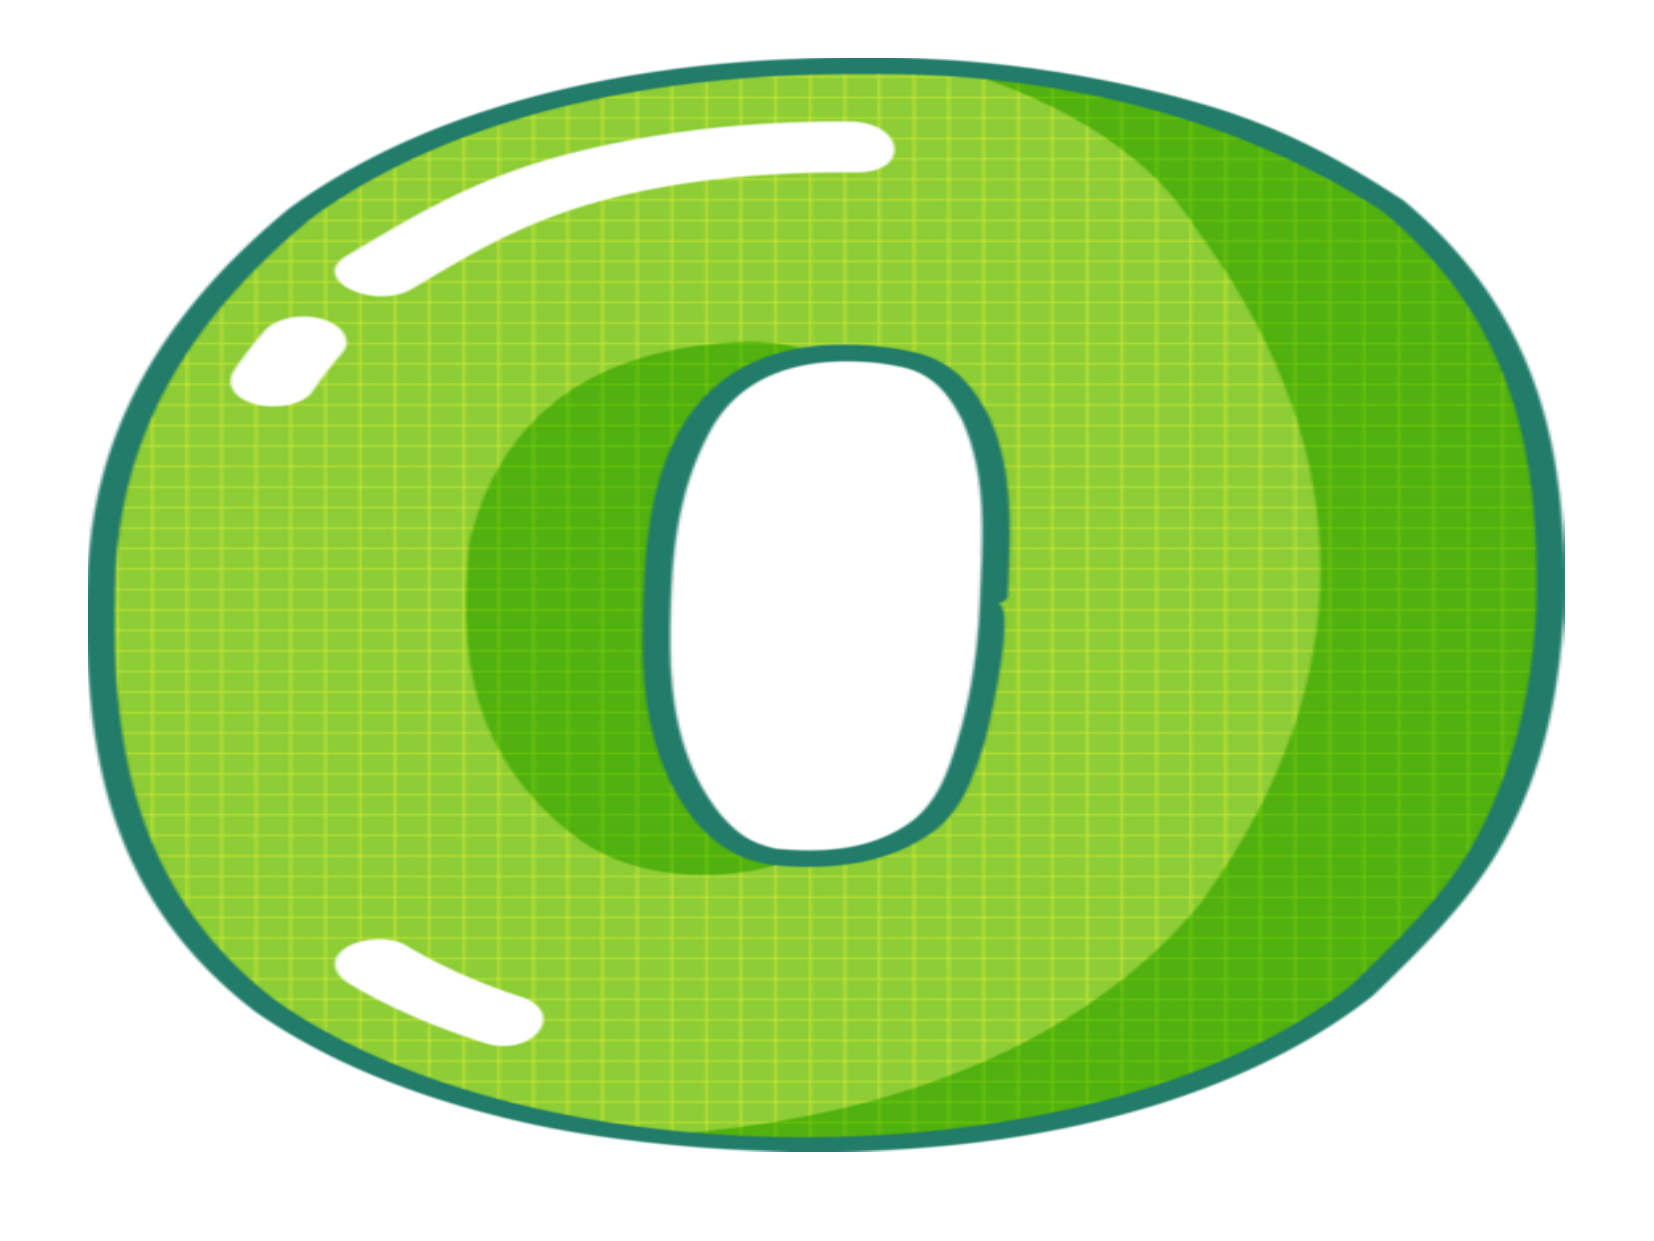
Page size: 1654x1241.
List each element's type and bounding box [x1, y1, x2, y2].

picture [88, 58, 1565, 1152]
